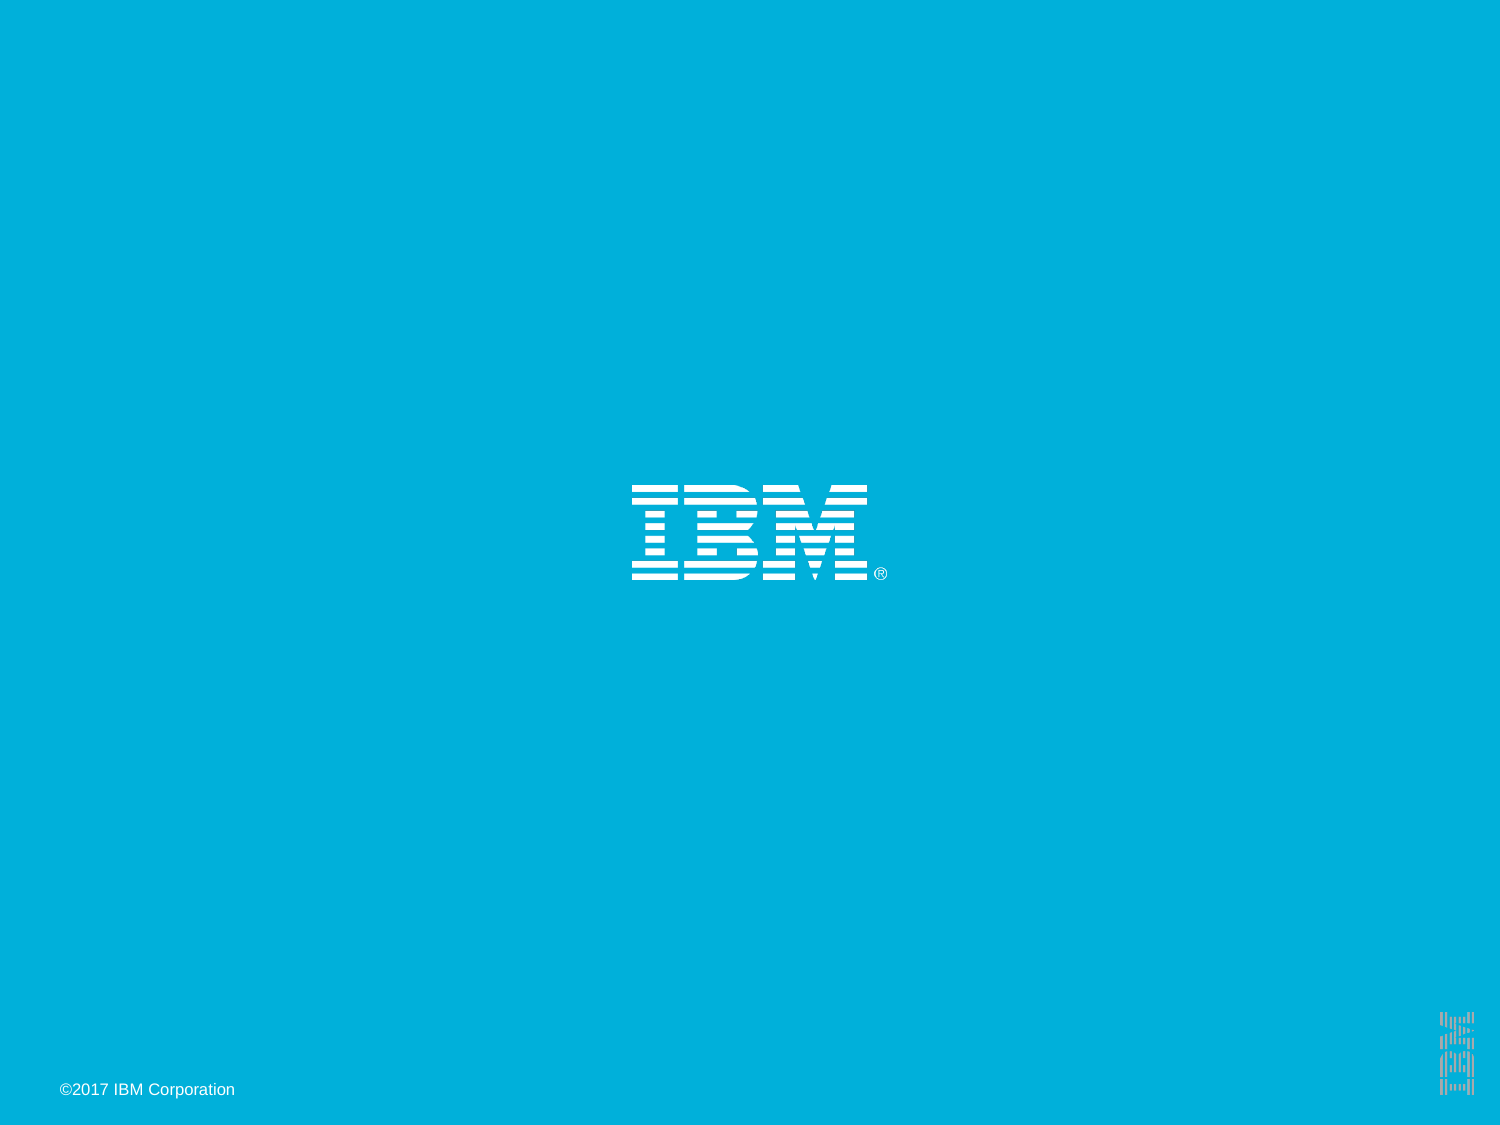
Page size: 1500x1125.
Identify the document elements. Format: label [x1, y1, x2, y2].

picture [835, 561, 867, 567]
picture [763, 574, 795, 579]
picture [646, 536, 664, 542]
picture [698, 511, 716, 517]
picture [737, 511, 757, 517]
picture [633, 486, 677, 491]
picture [763, 486, 799, 491]
picture [826, 498, 867, 504]
picture [809, 561, 821, 567]
picture [633, 574, 677, 579]
picture [776, 536, 795, 542]
picture [800, 536, 830, 542]
picture [698, 524, 751, 529]
picture [685, 498, 756, 504]
picture [776, 524, 812, 529]
picture [805, 549, 825, 555]
picture [763, 561, 795, 567]
picture [646, 524, 664, 529]
picture [698, 536, 752, 542]
picture [646, 511, 664, 517]
picture [835, 536, 854, 542]
picture [698, 549, 716, 555]
picture [685, 486, 746, 491]
picture [831, 486, 867, 491]
picture [633, 498, 677, 504]
picture [763, 498, 804, 504]
picture [633, 561, 677, 567]
picture [817, 524, 854, 529]
picture [646, 549, 664, 555]
picture [685, 561, 756, 567]
picture [821, 511, 854, 517]
picture [685, 574, 748, 579]
picture [776, 511, 808, 517]
picture [776, 549, 795, 555]
picture [737, 549, 757, 555]
picture [835, 574, 867, 579]
picture [835, 549, 854, 555]
